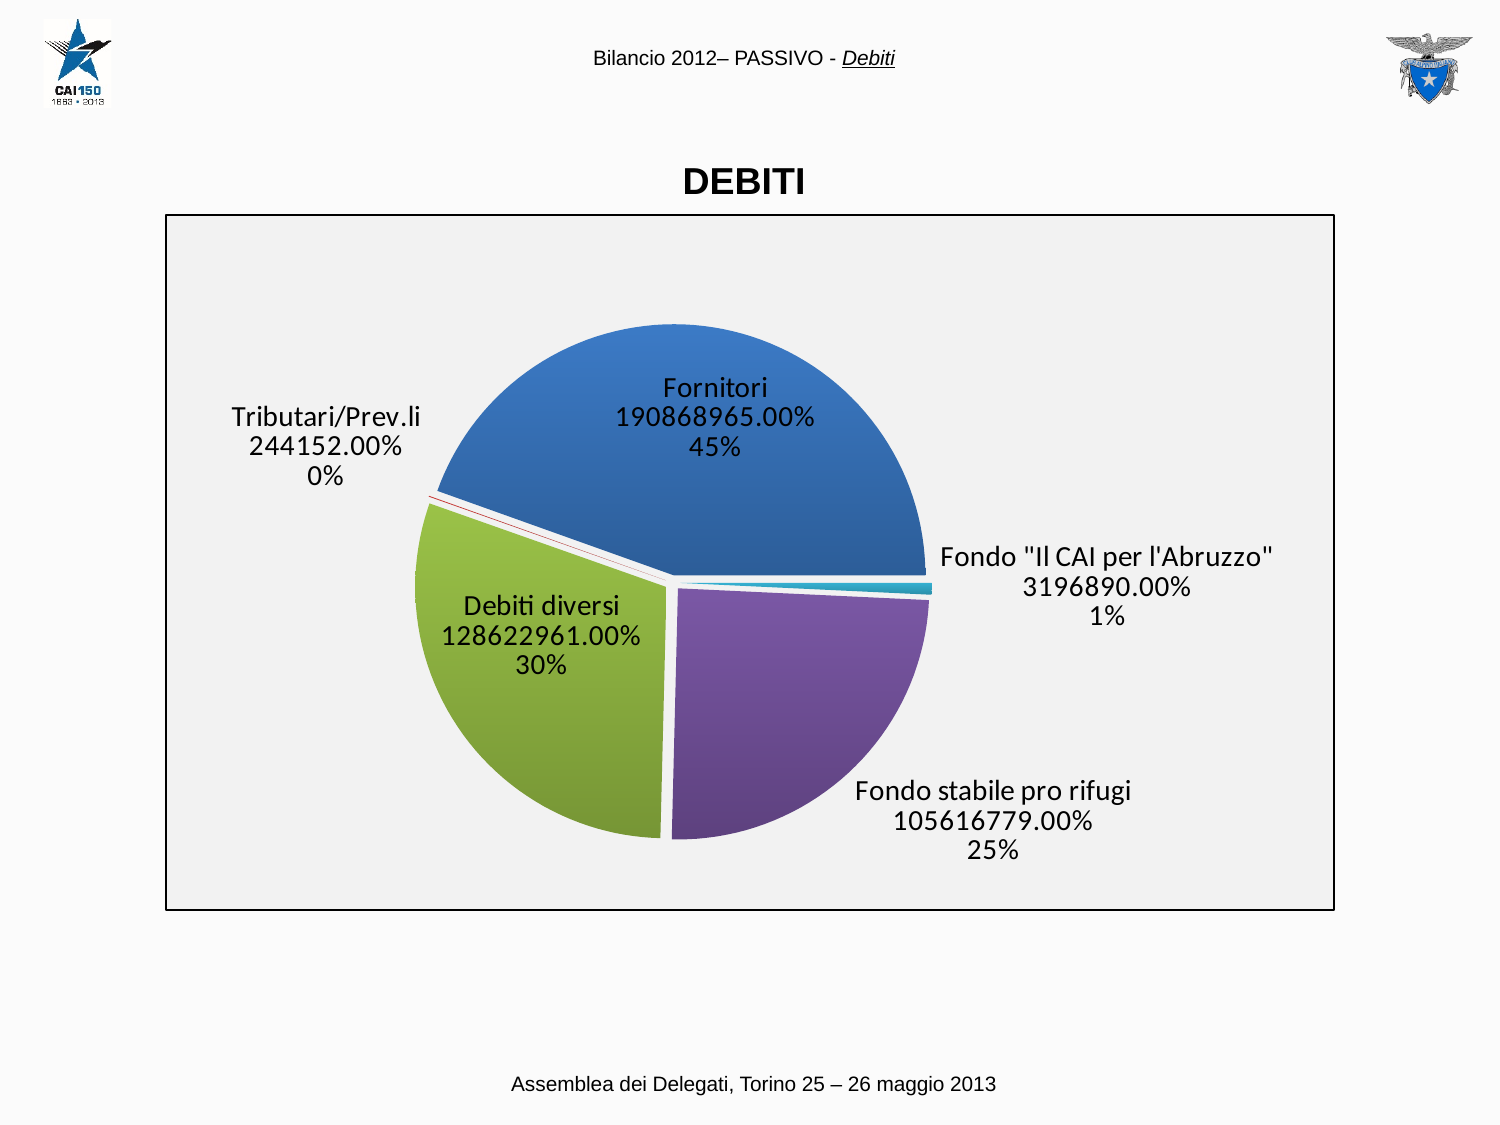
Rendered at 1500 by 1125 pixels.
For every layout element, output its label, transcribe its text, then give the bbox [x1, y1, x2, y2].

chart [165, 214, 1335, 911]
text_box Assemblea dei Delegati, Torino 25 – 26 maggio 2013 [269, 1062, 1239, 1105]
text_box DEBITI [690, 172, 702, 190]
picture [1382, 29, 1477, 112]
text_box DEBITI [254, 150, 1234, 191]
picture [43, 19, 112, 108]
text_box Bilancio 2012– PASSIVO - Debiti [509, 36, 979, 78]
